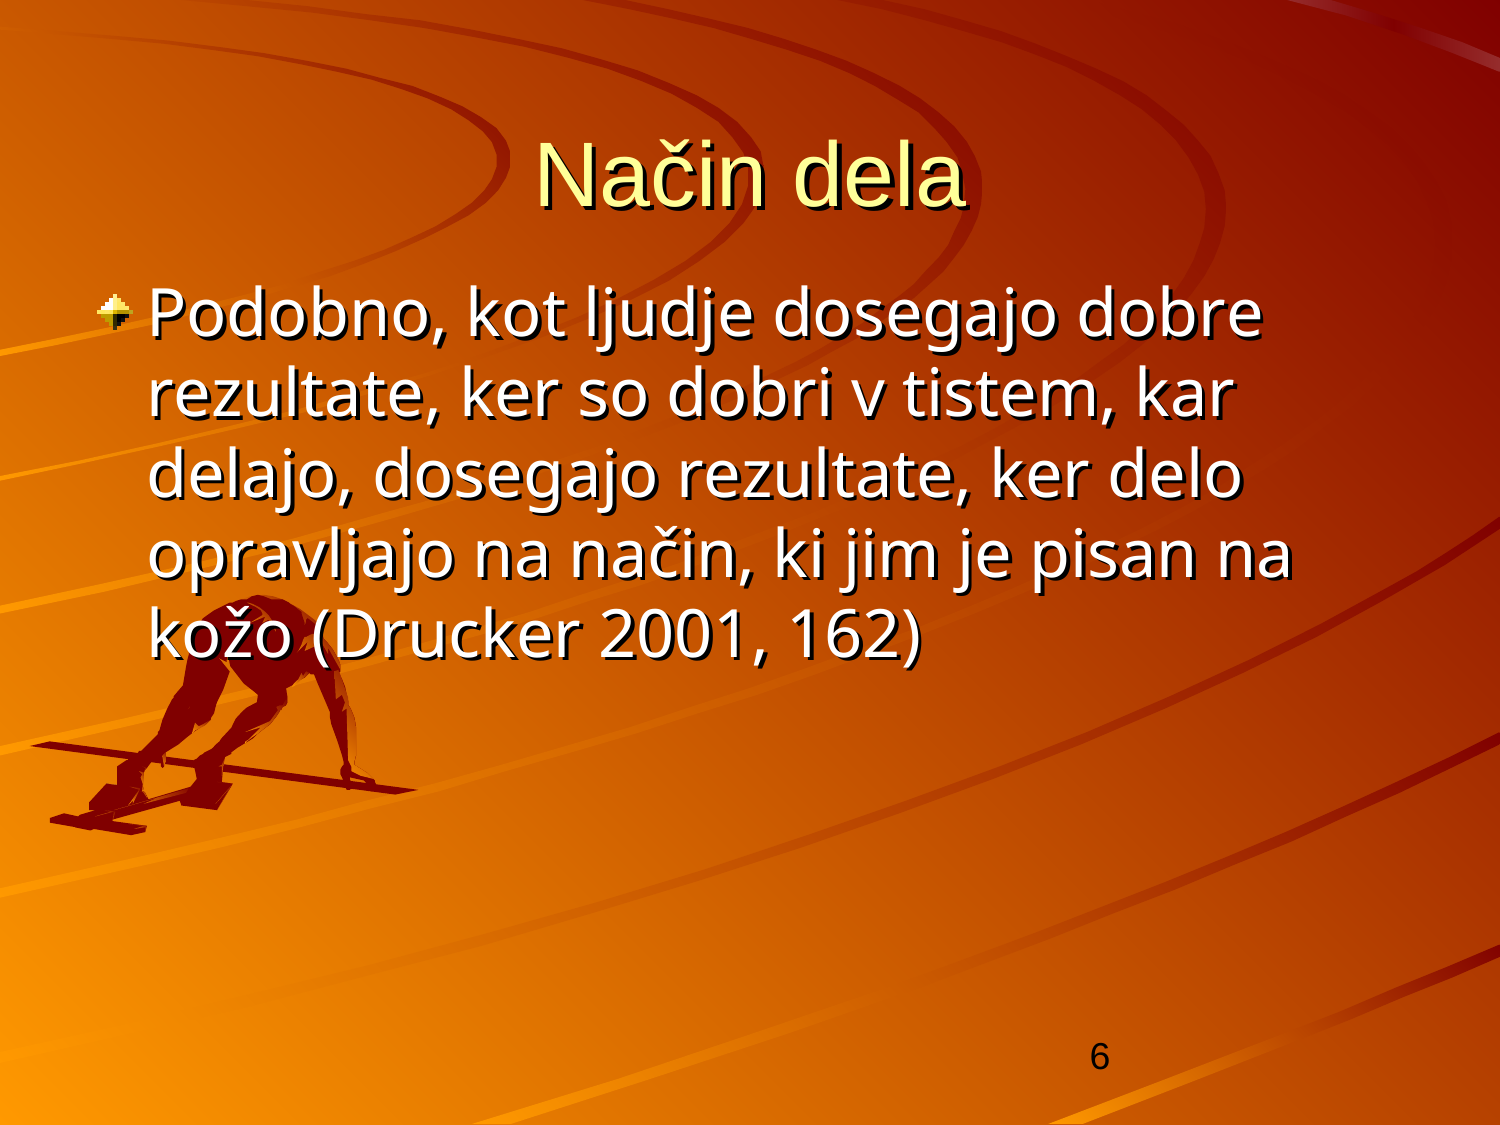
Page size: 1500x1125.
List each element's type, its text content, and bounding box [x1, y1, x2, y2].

list Podobno, kot ljudje dosegajo dobre rezultate, ker so dobri v tistem, kar delajo, dosegajo rezultate, ker delo opravljajo na način, ki jim je pisan na kožo (Drucker 2001, 162) [75, 262, 1426, 1006]
title Način dela [75, 25, 1426, 233]
